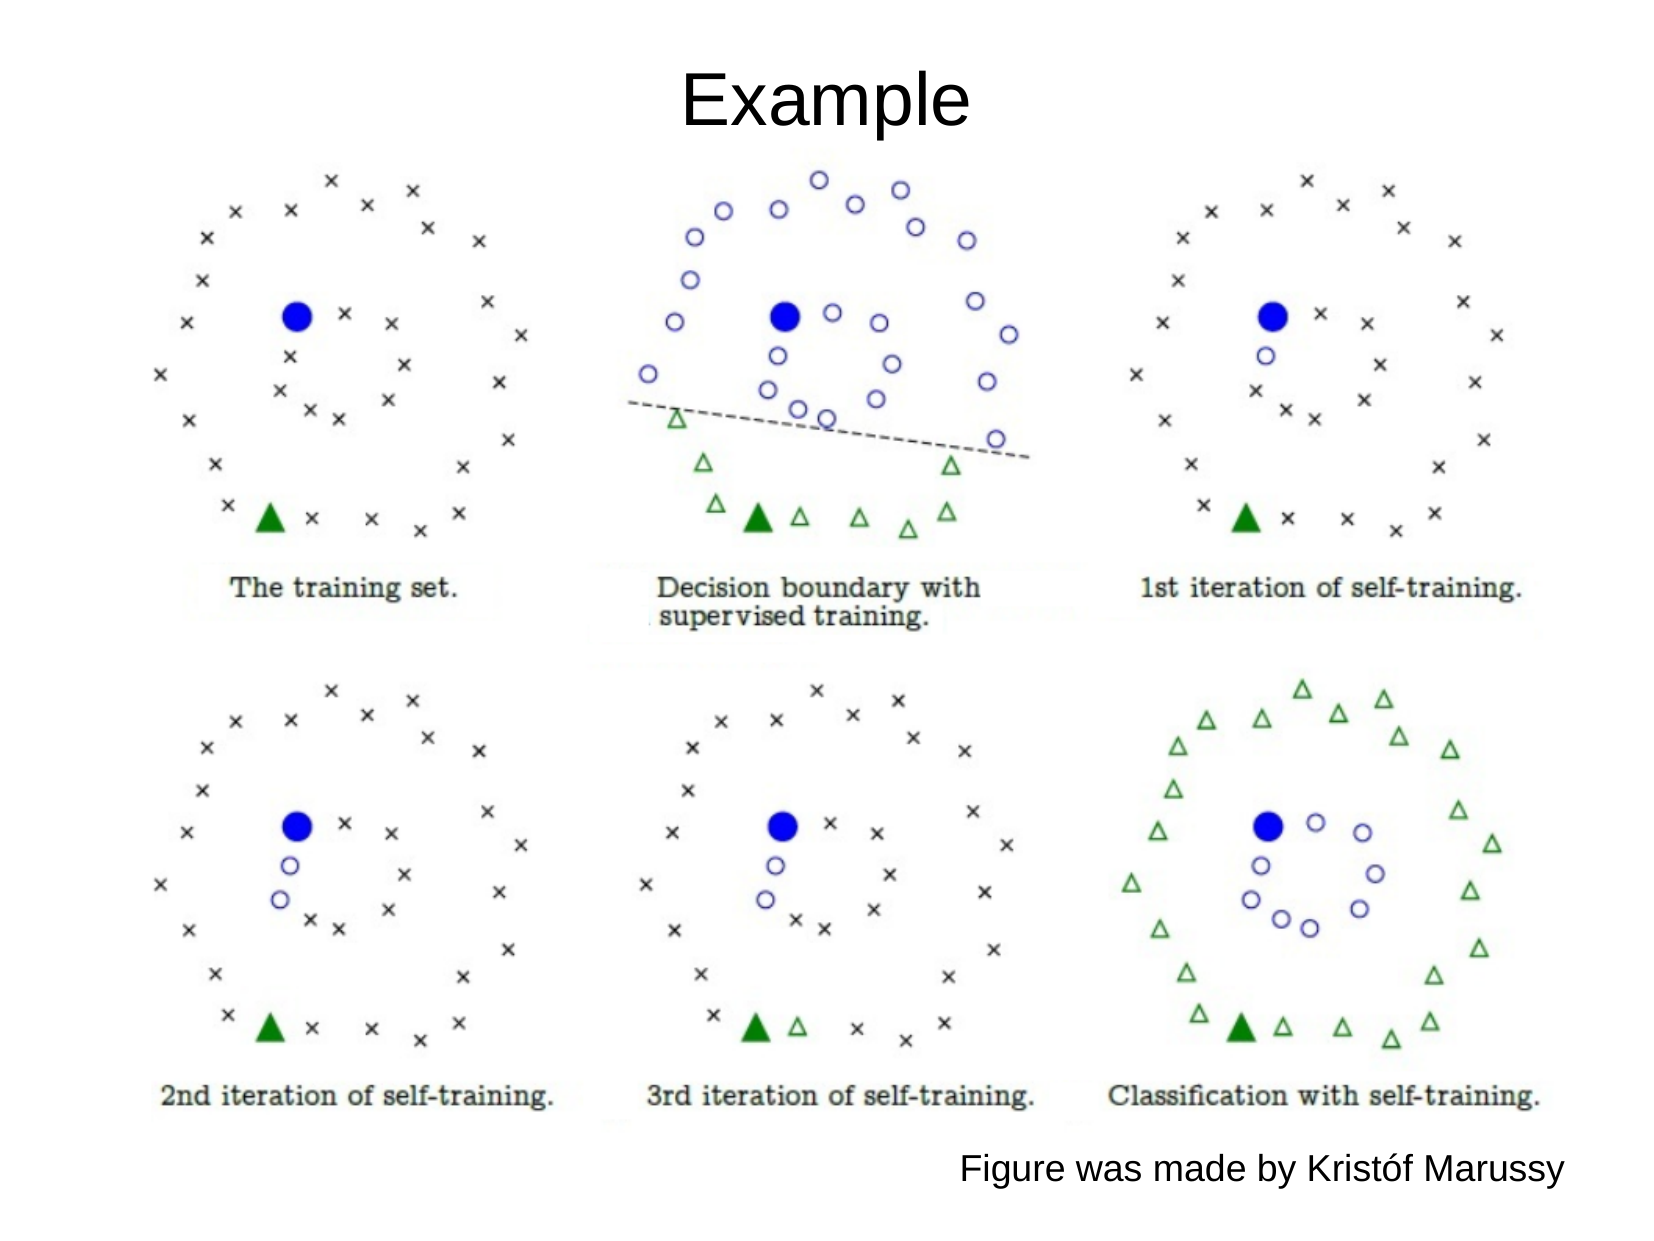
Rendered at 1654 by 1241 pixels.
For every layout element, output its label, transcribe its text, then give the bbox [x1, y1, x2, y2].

text_box Figure was made by Kristóf Marussy [944, 1139, 1579, 1197]
title Example [82, 0, 1571, 204]
picture [86, 122, 1586, 1140]
